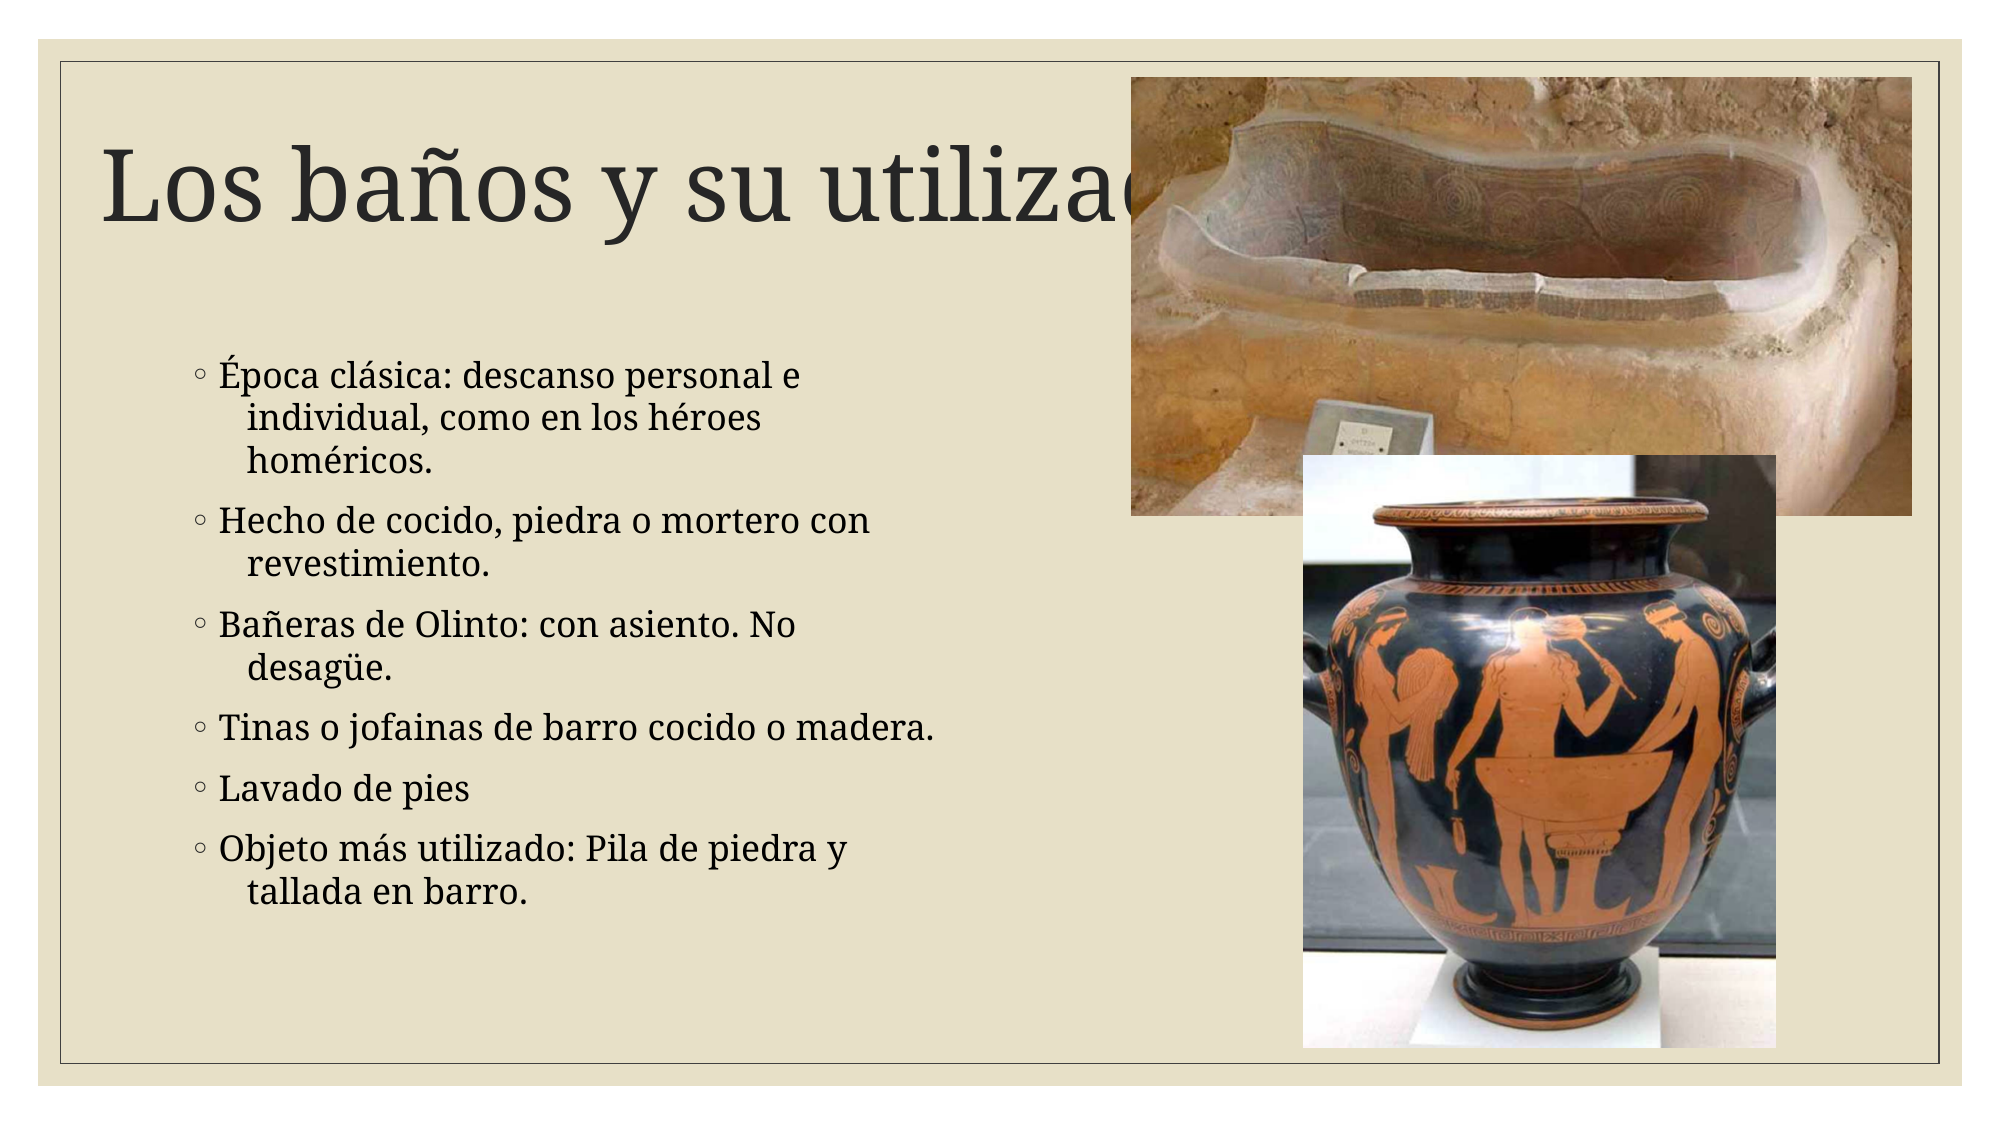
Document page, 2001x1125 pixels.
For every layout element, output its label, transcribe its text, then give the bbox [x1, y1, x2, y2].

title Los baños y su utilización [85, 77, 1131, 303]
picture [1131, 77, 1912, 1048]
list Época clásica: descanso personal e individual, como en los héroes homéricos. Hecho de cocido, piedra o mortero con revestimiento. Bañeras de Olinto: con asiento. No desagüe. Tinas o jofainas de barro cocido o madera. Lavado de pies Objeto más utilizado: Pila de piedra y tallada en barro. [174, 345, 955, 961]
